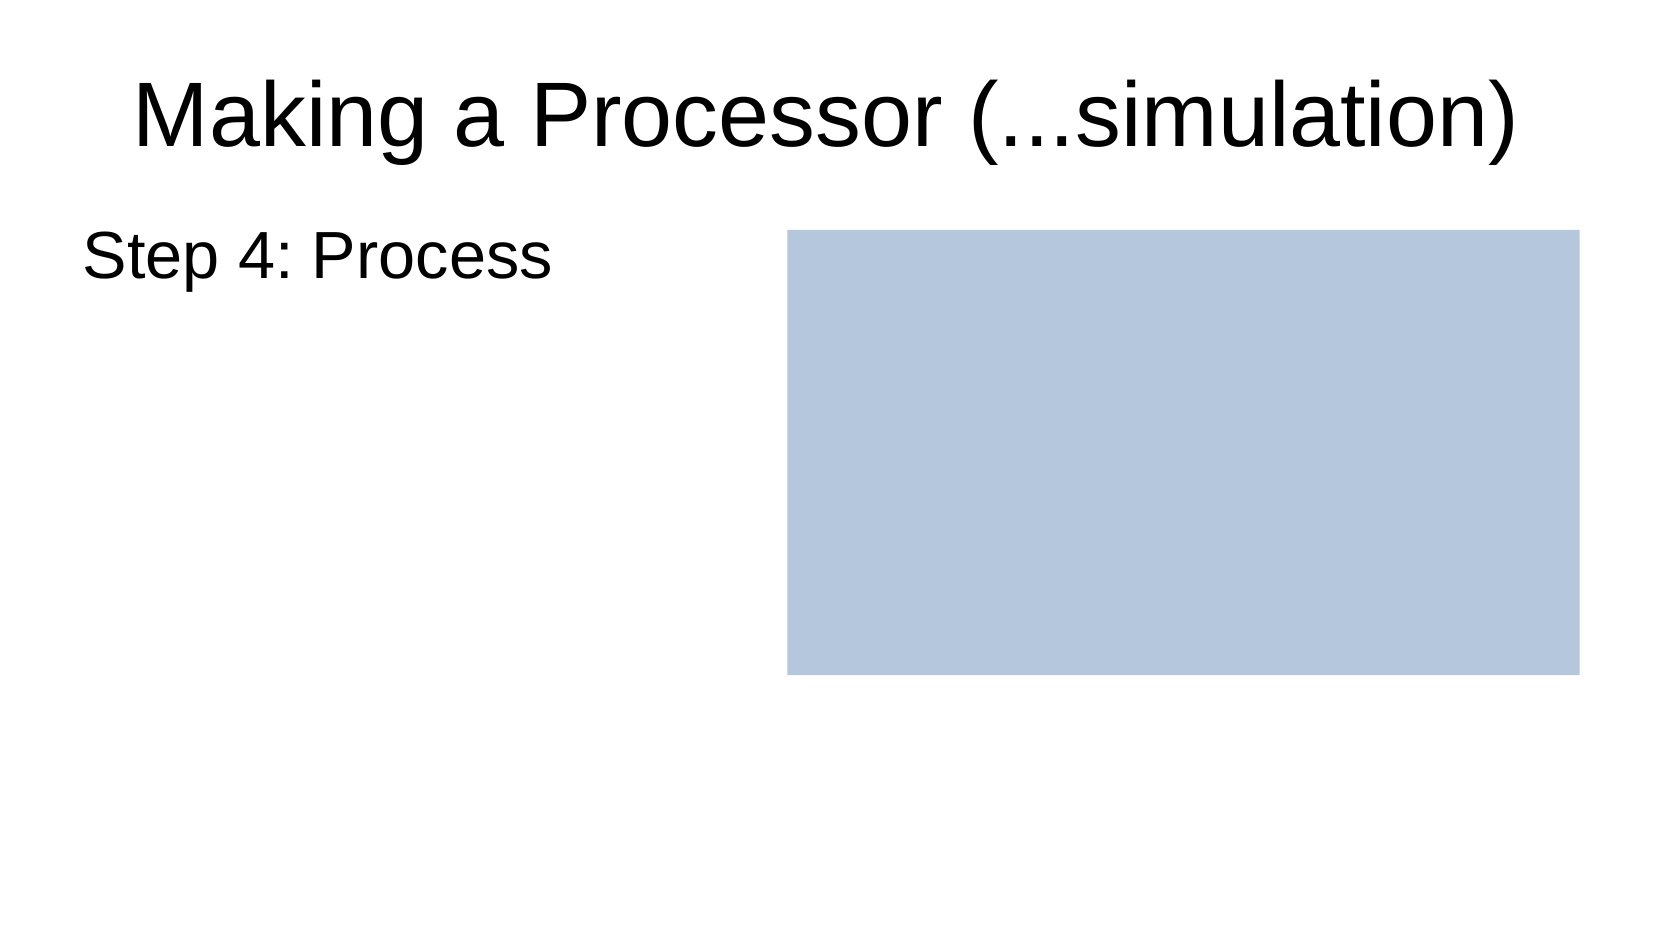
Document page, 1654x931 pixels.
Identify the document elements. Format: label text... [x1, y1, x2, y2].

list Step 4: Process [82, 217, 809, 863]
text_box [787, 229, 1580, 676]
title Making a Processor (...simulation) [82, 37, 1571, 193]
